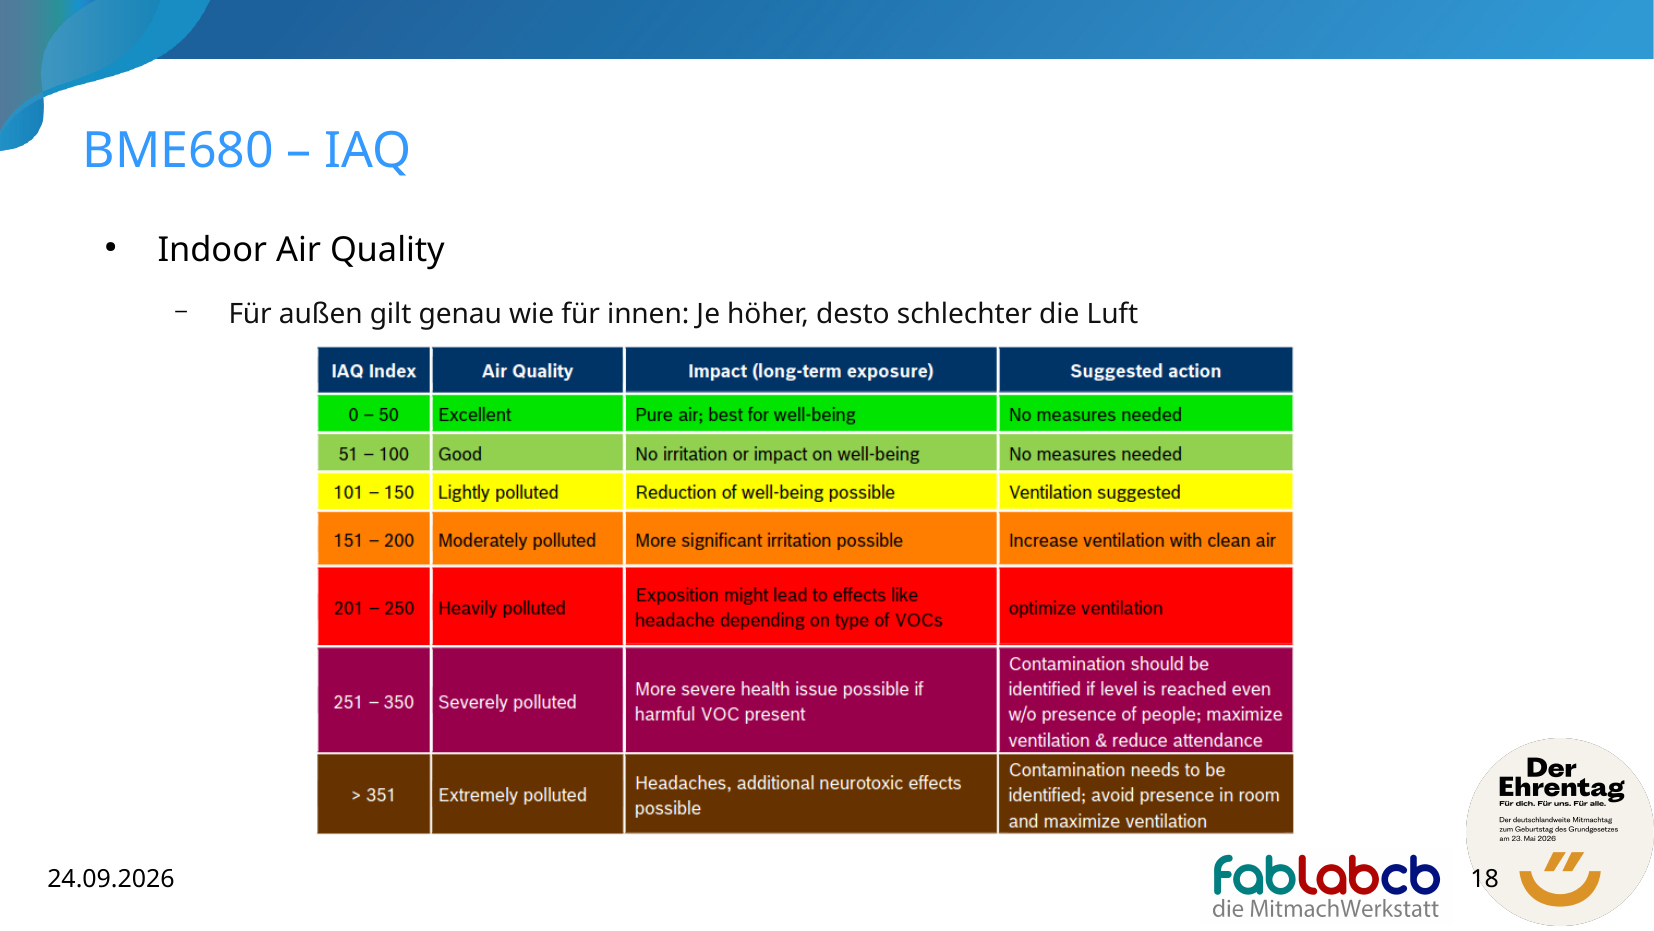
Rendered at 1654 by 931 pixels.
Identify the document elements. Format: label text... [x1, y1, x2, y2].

picture [0, 0, 1654, 931]
list Indoor Air Quality Für außen gilt genau wie für innen: Je höher, desto schlechter die Luft [86, 225, 1576, 656]
title BME680 – IAQ [82, 99, 1571, 197]
